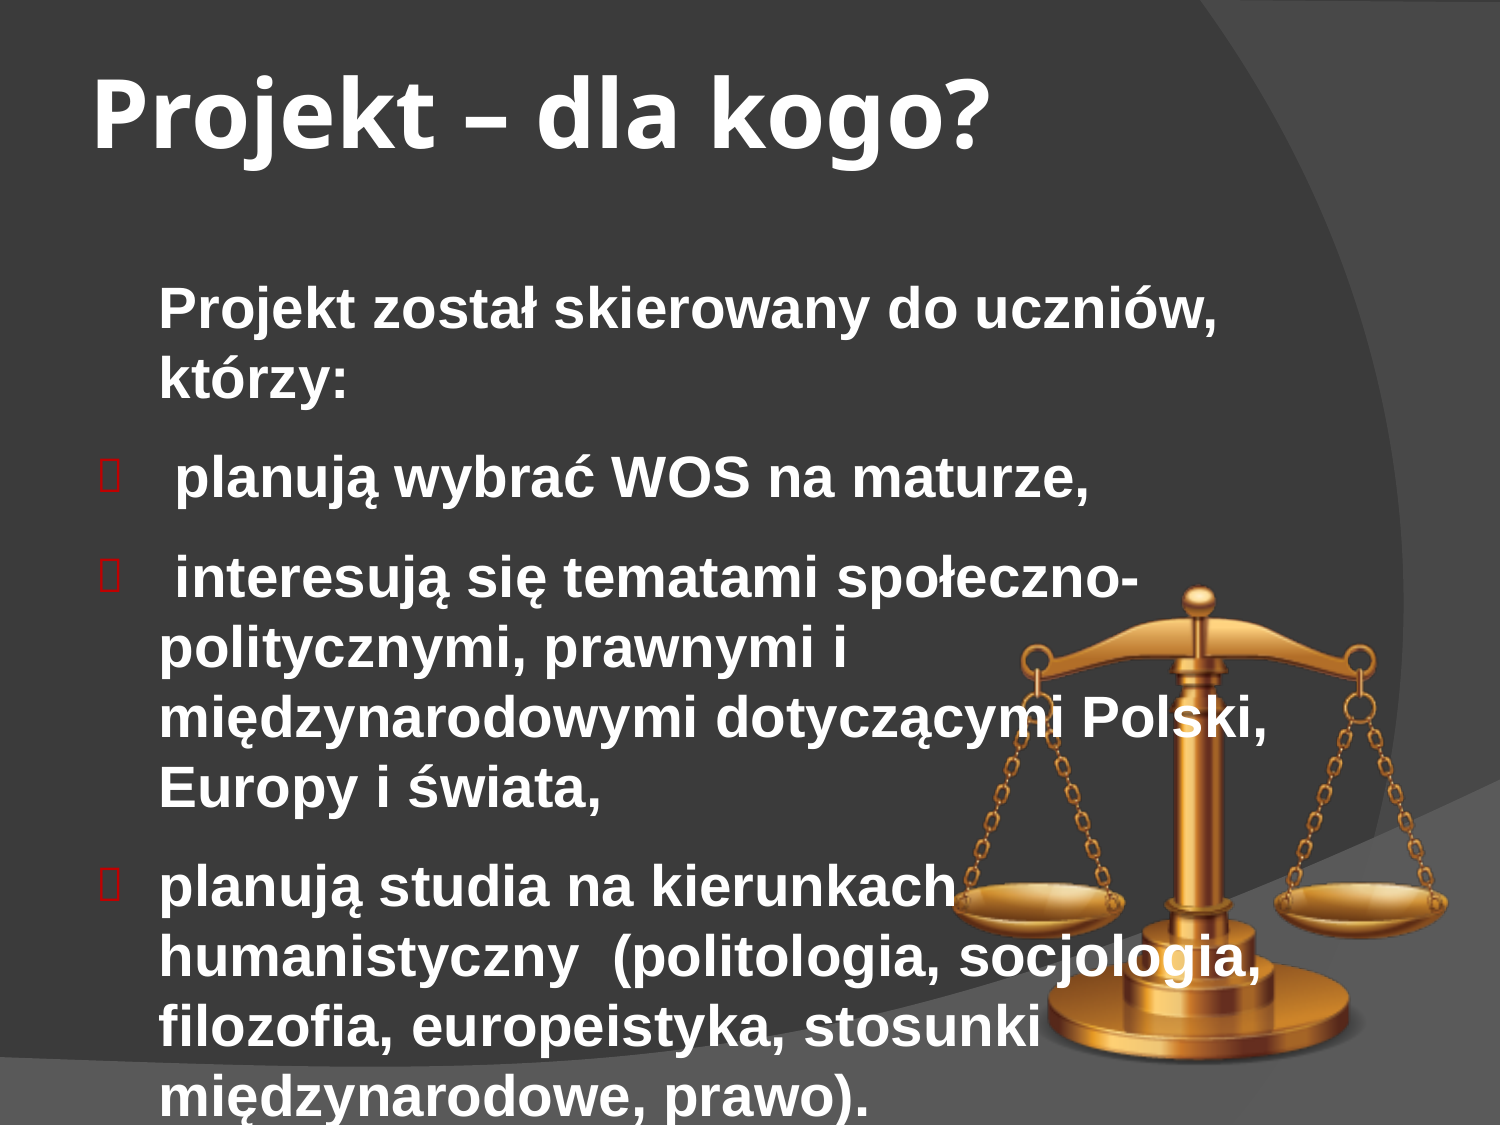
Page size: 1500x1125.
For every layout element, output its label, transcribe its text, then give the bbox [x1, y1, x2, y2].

list Projekt został skierowany do uczniów, którzy: planują wybrać WOS na maturze, interesują się tematami społeczno- politycznymi, prawnymi i międzynarodowymi dotyczącymi Polski, Europy i świata, planują studia na kierunkach humanistyczny (politologia, socjologia, filozofia, europeistyka, stosunki międzynarodowe, prawo). [75, 262, 1300, 1005]
title Projekt – dla kogo? [75, 45, 1300, 233]
picture [950, 574, 1453, 1077]
